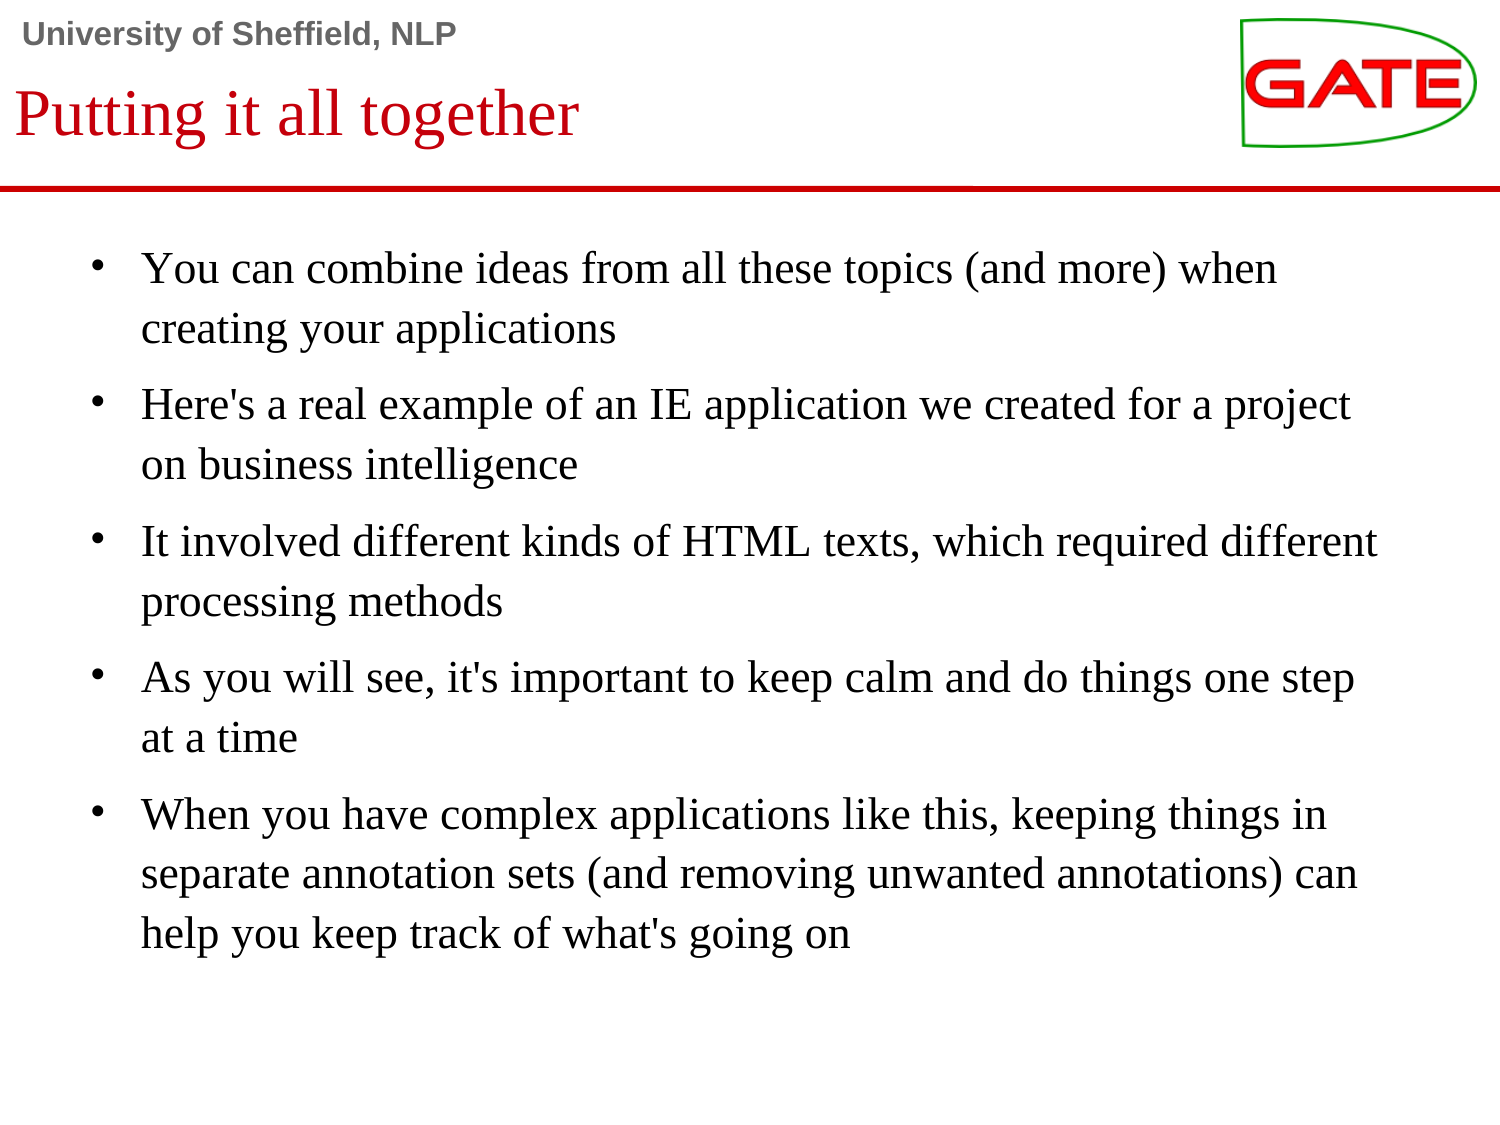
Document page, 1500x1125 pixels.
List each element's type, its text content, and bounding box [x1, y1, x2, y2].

title Putting it all together [0, 4, 1239, 214]
picture [1240, 18, 1477, 148]
list You can combine ideas from all these topics (and more) when creating your applications Here's a real example of an IE application we created for a project on business intelligence It involved different kinds of HTML texts, which required different processing methods As you will see, it's important to keep calm and do things one step at a time When you have complex applications like this, keeping things in separate annotation sets (and removing unwanted annotations) can help you keep track of what's going on [75, 224, 1415, 1106]
